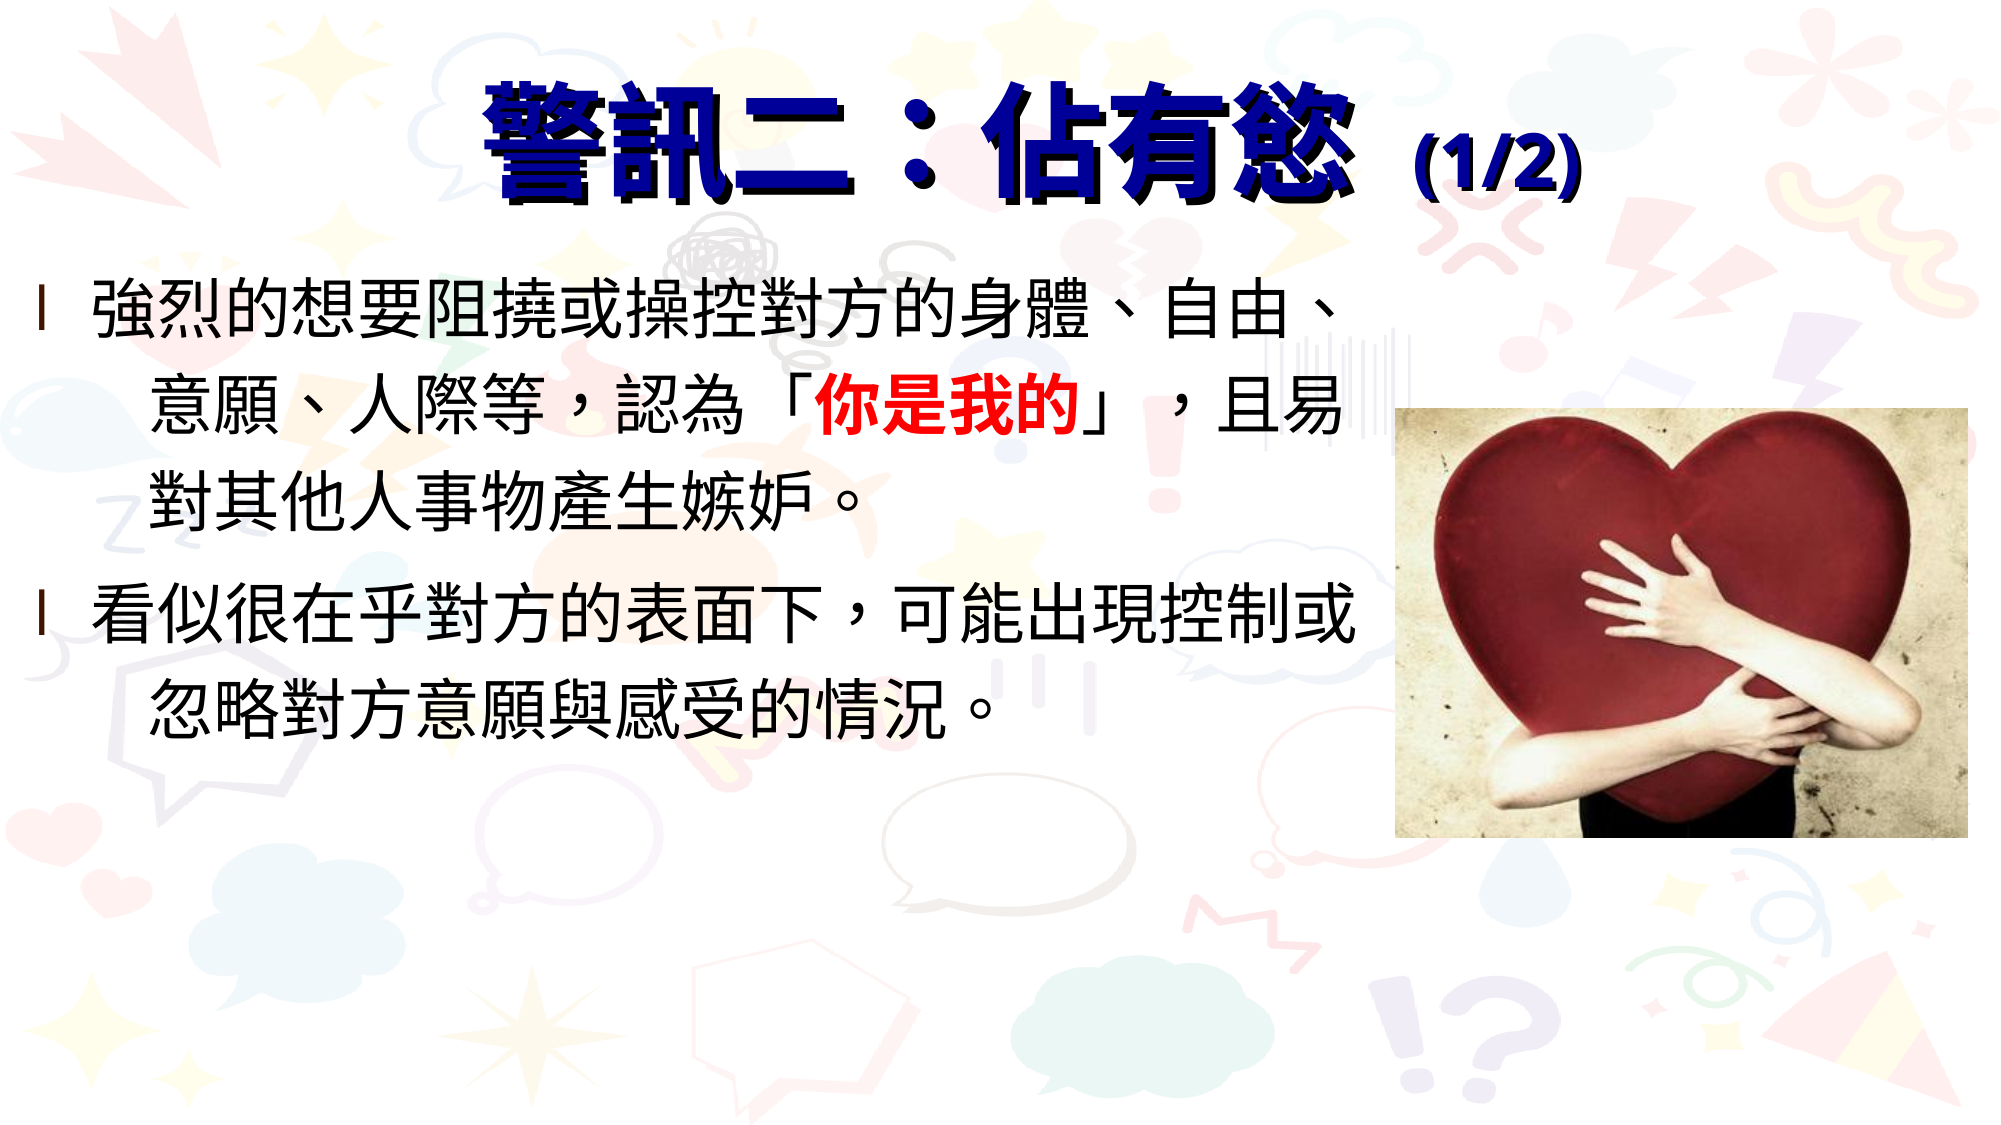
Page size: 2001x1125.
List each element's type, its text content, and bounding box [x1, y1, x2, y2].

text_box 警訊二：佔有慾 (1/2) [464, 55, 1596, 220]
picture [1395, 408, 1968, 838]
list 強烈的想要阻撓或操控對方的身體、自由、意願、人際等，認為「你是我的」，且易對其他人事物產生嫉妒。 看似很在乎對方的表面下，可能出現控制或忽略對方意願與感受的情況。 [19, 243, 1402, 1125]
